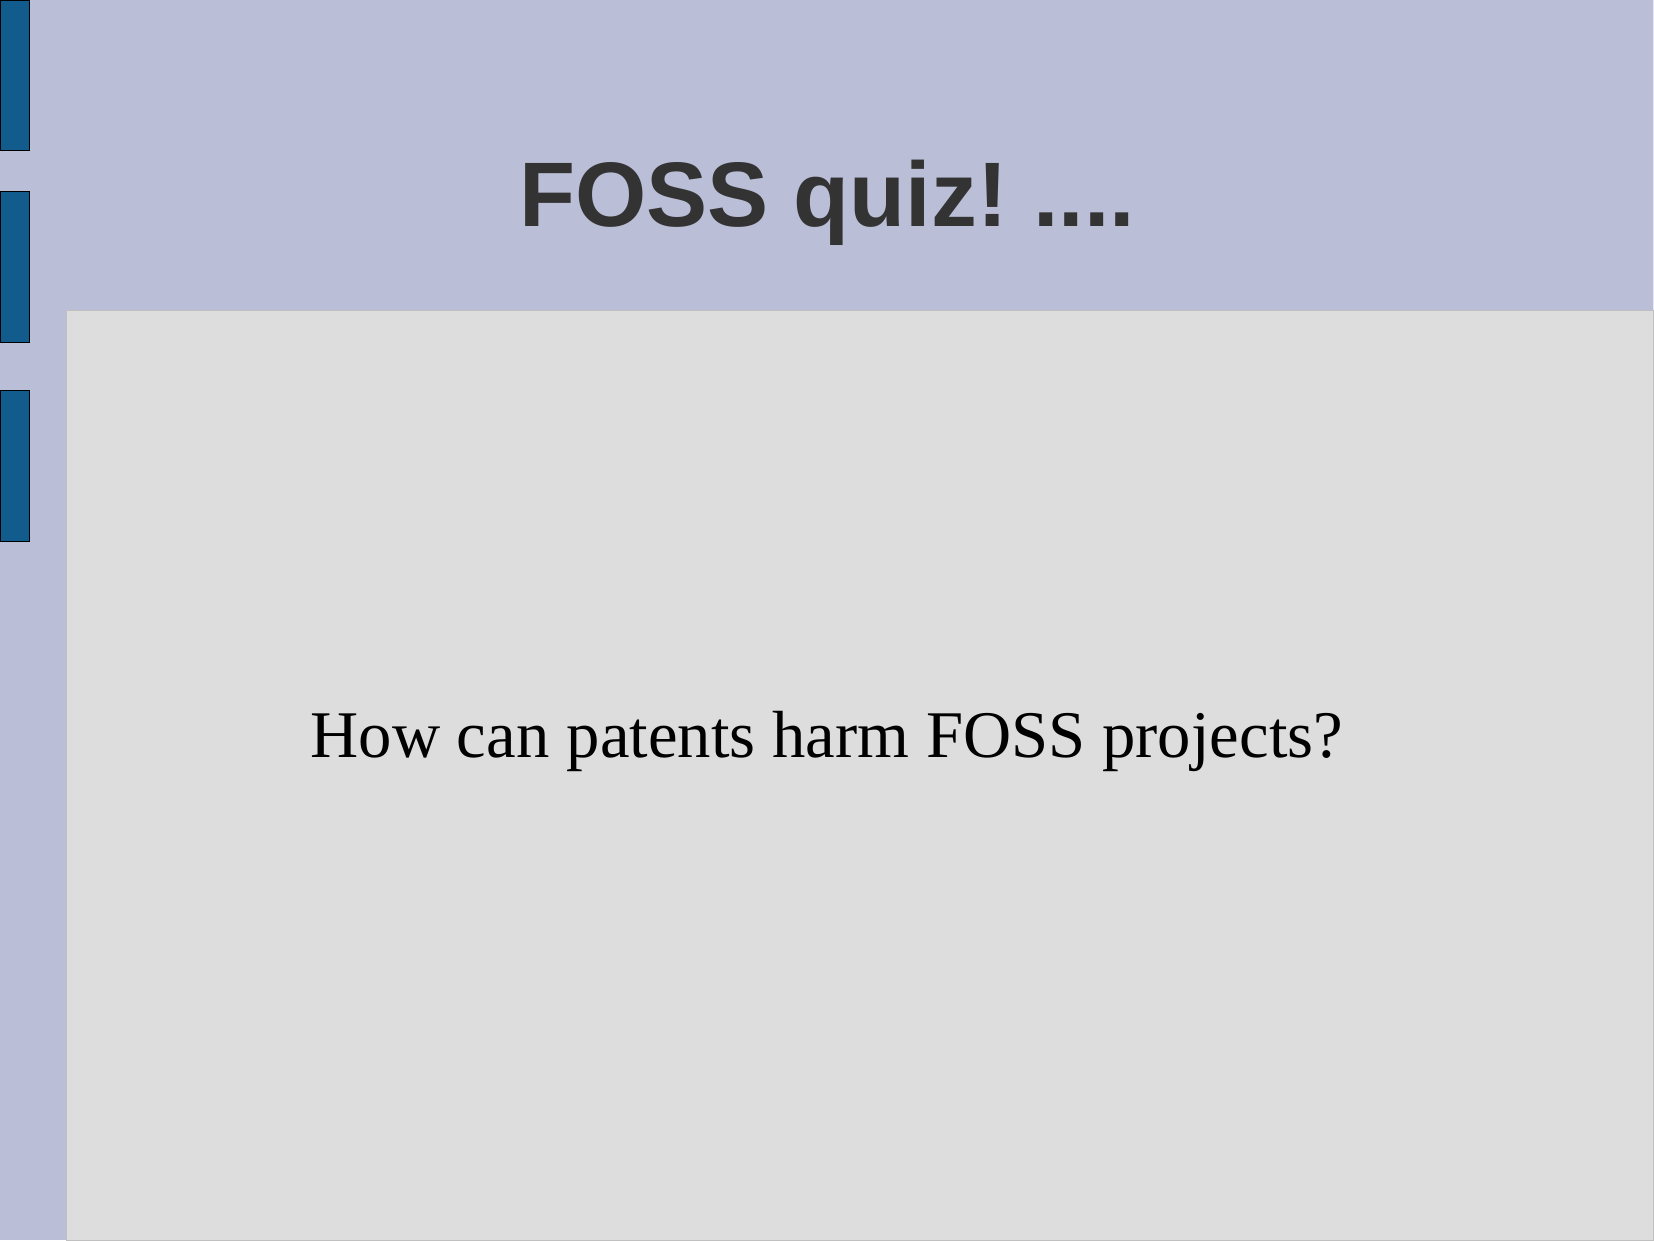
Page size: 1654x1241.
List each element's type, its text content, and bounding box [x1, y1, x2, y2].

title FOSS quiz! .... [121, 98, 1534, 291]
subtitle How can patents harm FOSS projects? [121, 352, 1534, 1119]
